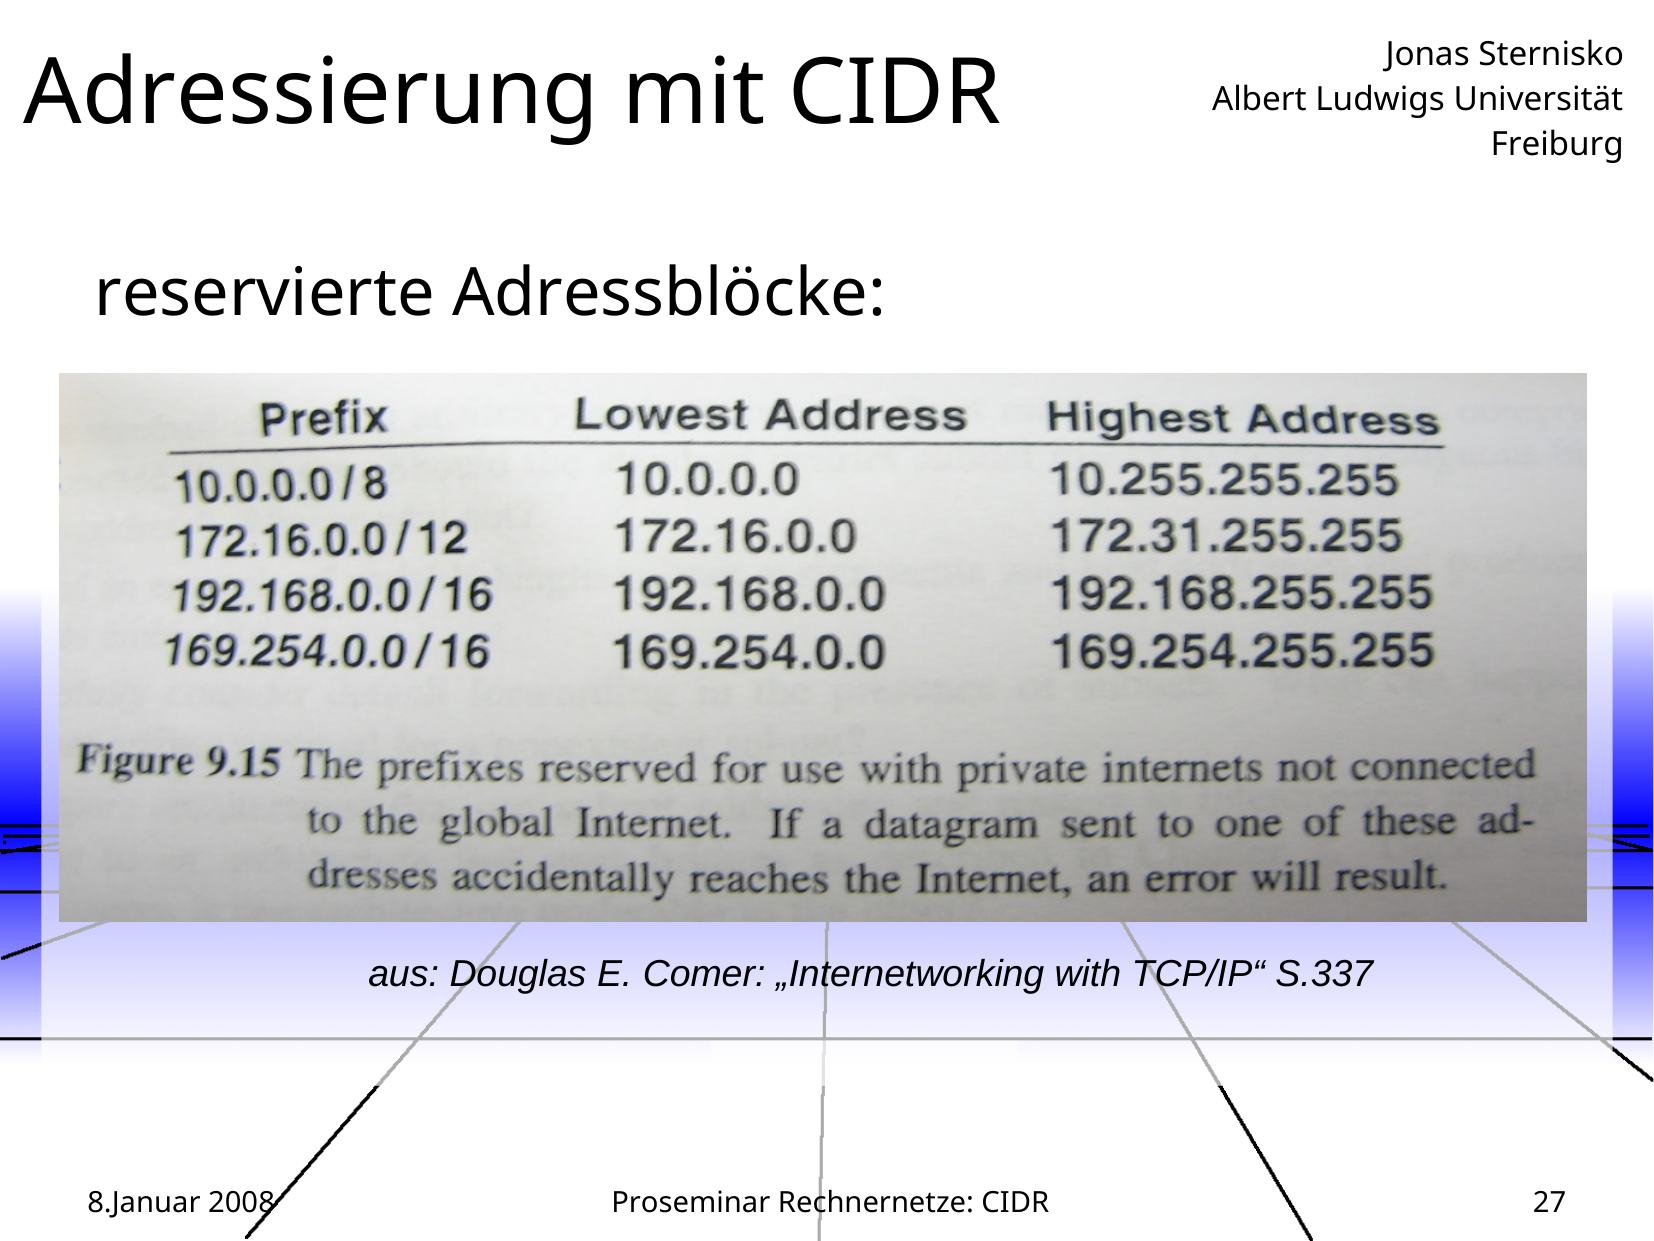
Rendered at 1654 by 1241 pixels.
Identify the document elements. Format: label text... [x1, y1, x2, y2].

list reservierte Adressblöcke: [76, 922, 1565, 1152]
picture [0, 0, 1654, 1241]
title Adressierung mit CIDR [23, 31, 1211, 146]
list reservierte Adressblöcke: [76, 185, 1565, 373]
text_box aus: Douglas E. Comer: „Internetworking with TCP/IP“ S.337 [353, 944, 1388, 1002]
